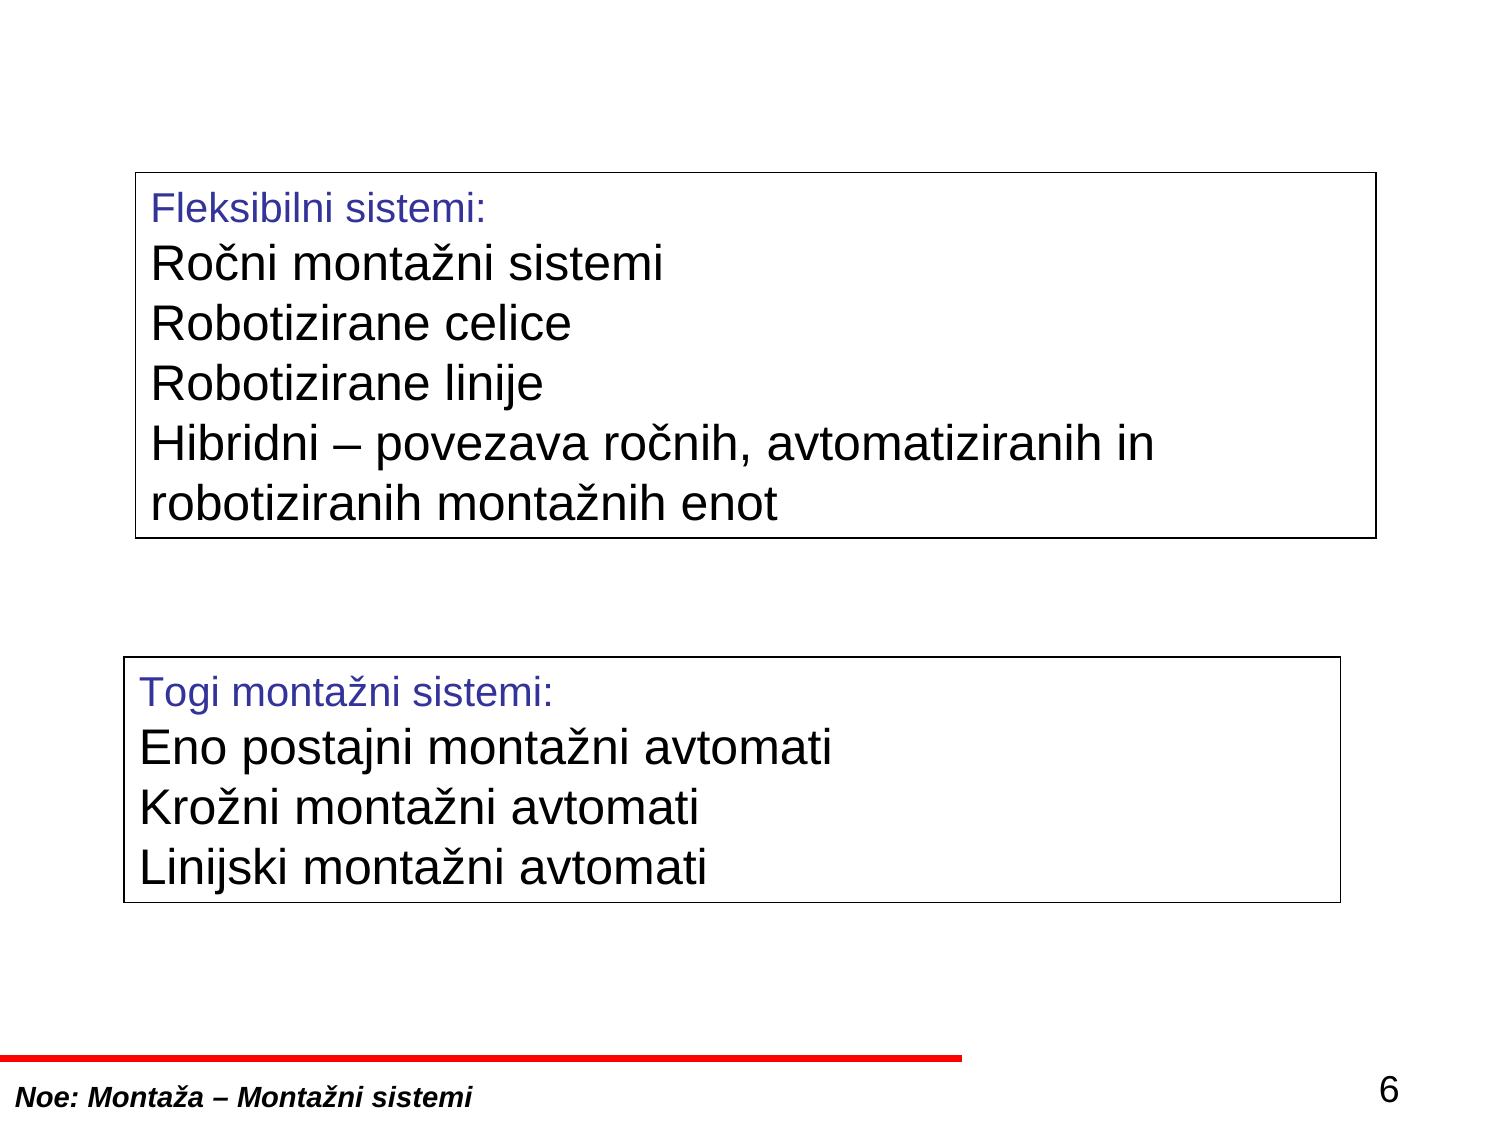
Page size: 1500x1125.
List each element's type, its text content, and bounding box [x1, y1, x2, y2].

text_box Fleksibilni sistemi: Ročni montažni sistemi Robotizirane celice Robotizirane linije Hibridni – povezava ročnih, avtomatiziranih in robotiziranih montažnih enot [135, 172, 1377, 539]
text_box Togi montažni sistemi: Eno postajni montažni avtomati Krožni montažni avtomati Linijski montažni avtomati [123, 657, 1341, 903]
